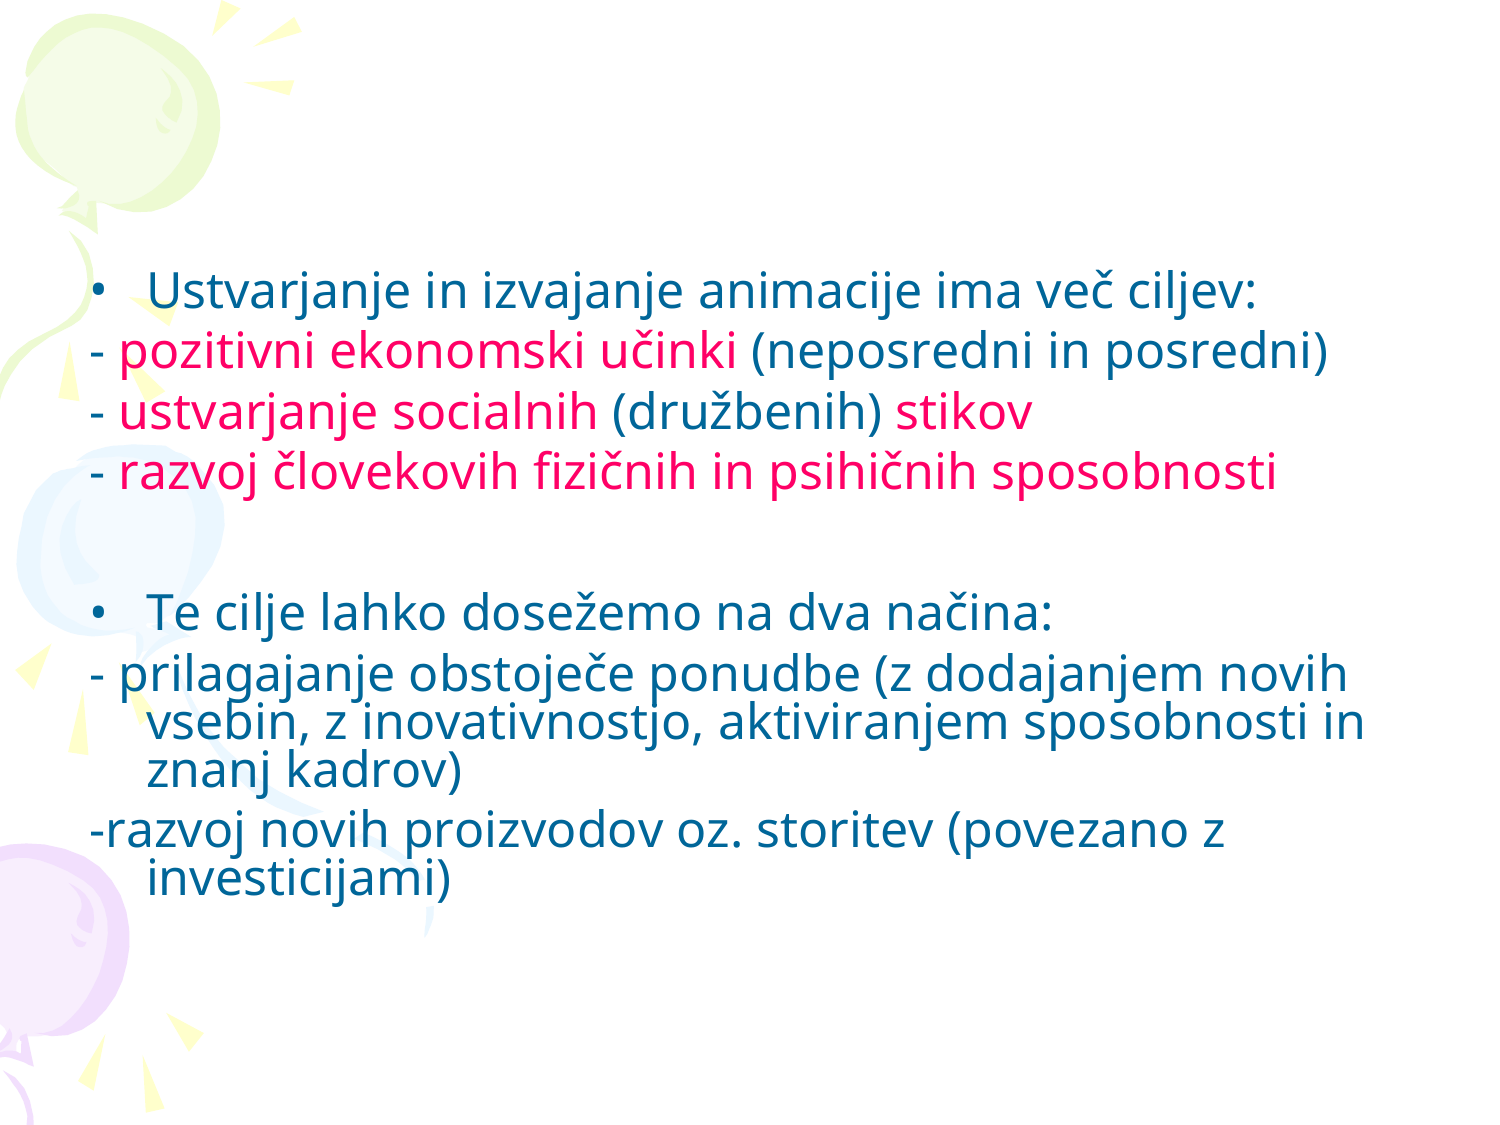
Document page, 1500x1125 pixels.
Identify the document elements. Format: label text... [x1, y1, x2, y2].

list Ustvarjanje in izvajanje animacije ima več ciljev: - pozitivni ekonomski učinki (neposredni in posredni) - ustvarjanje socialnih (družbenih) stikov - razvoj človekovih fizičnih in psihičnih sposobnosti Te cilje lahko dosežemo na dva načina: - prilagajanje obstoječe ponudbe (z dodajanjem novih vsebin, z inovativnostjo, aktiviranjem sposobnosti in znanj kadrov) -razvoj novih proizvodov oz. storitev (povezano z investicijami) [75, 262, 1426, 994]
